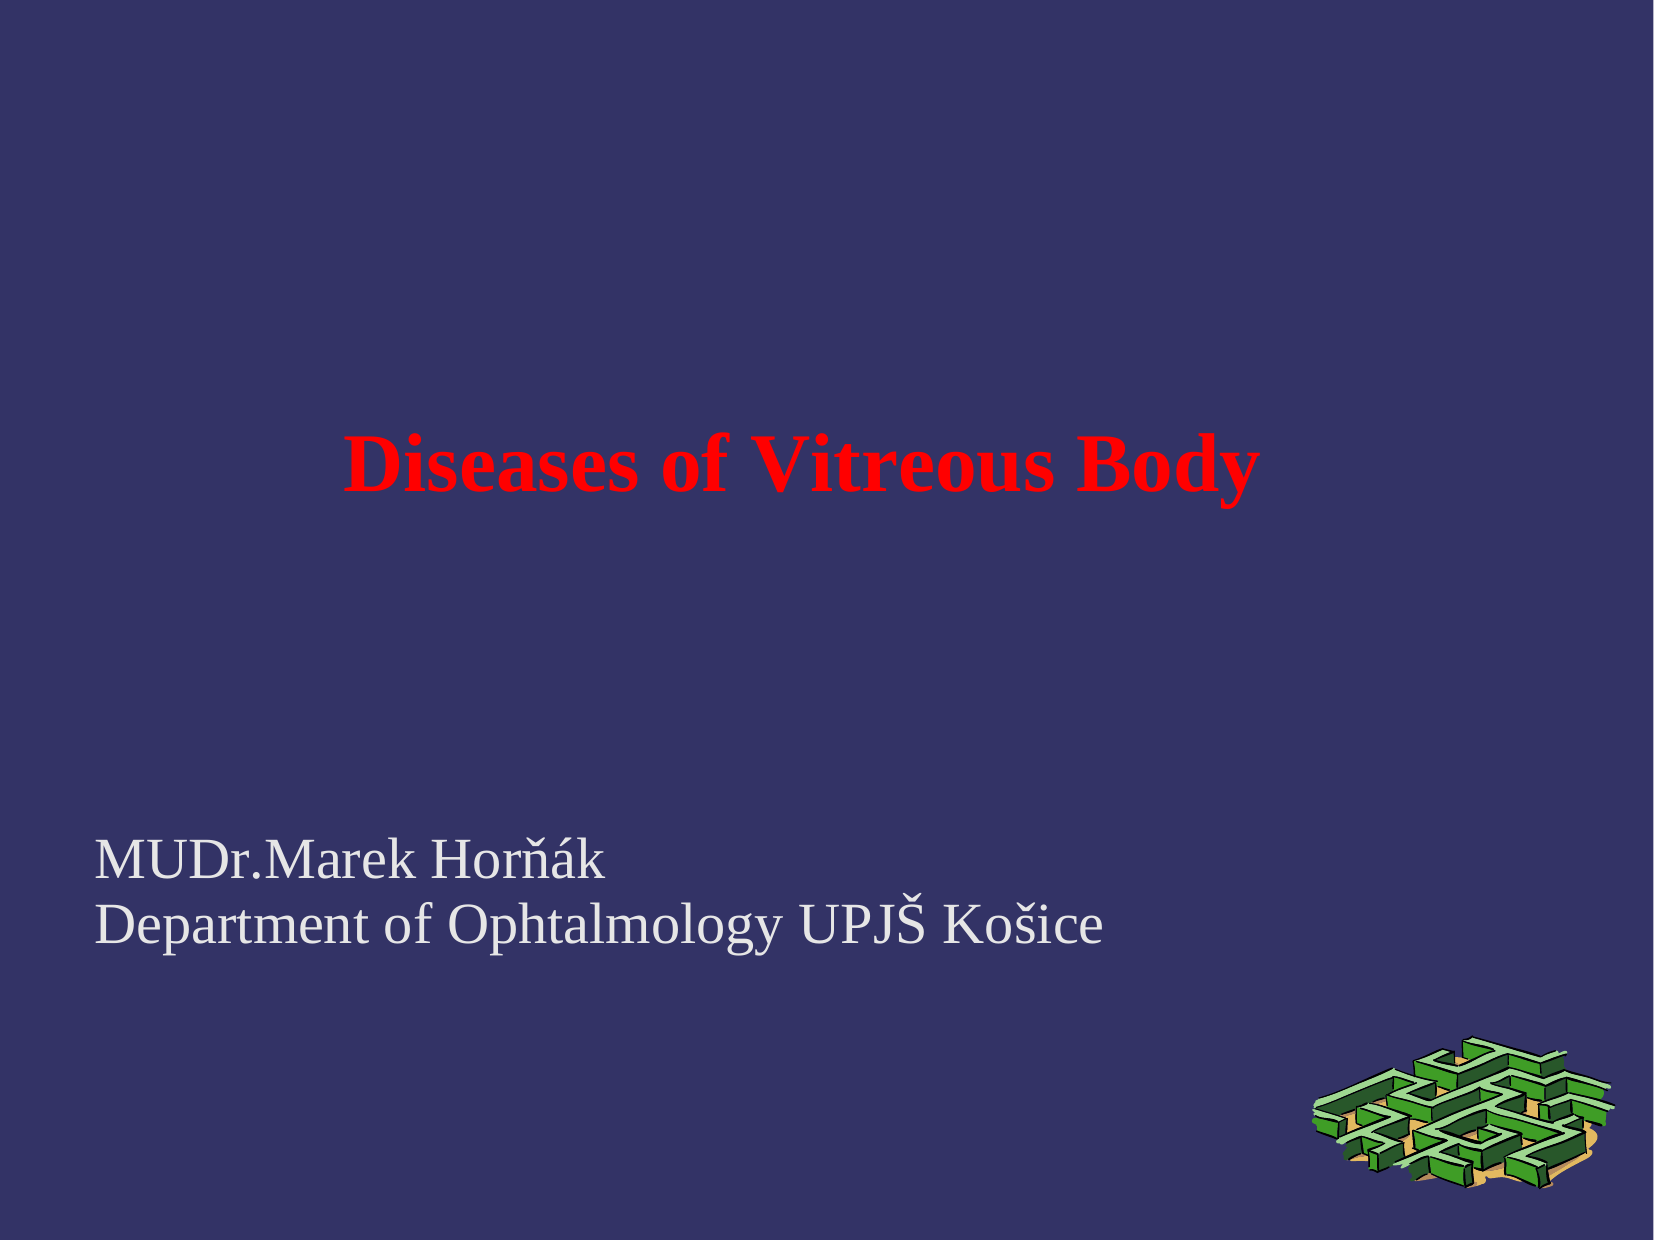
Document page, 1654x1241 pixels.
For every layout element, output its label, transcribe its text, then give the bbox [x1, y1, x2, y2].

title Diseases of Vitreous Body [59, 359, 1548, 567]
list MUDr.Marek Horňák Department of Ophtalmology UPJŠ Košice [94, 826, 1583, 1221]
